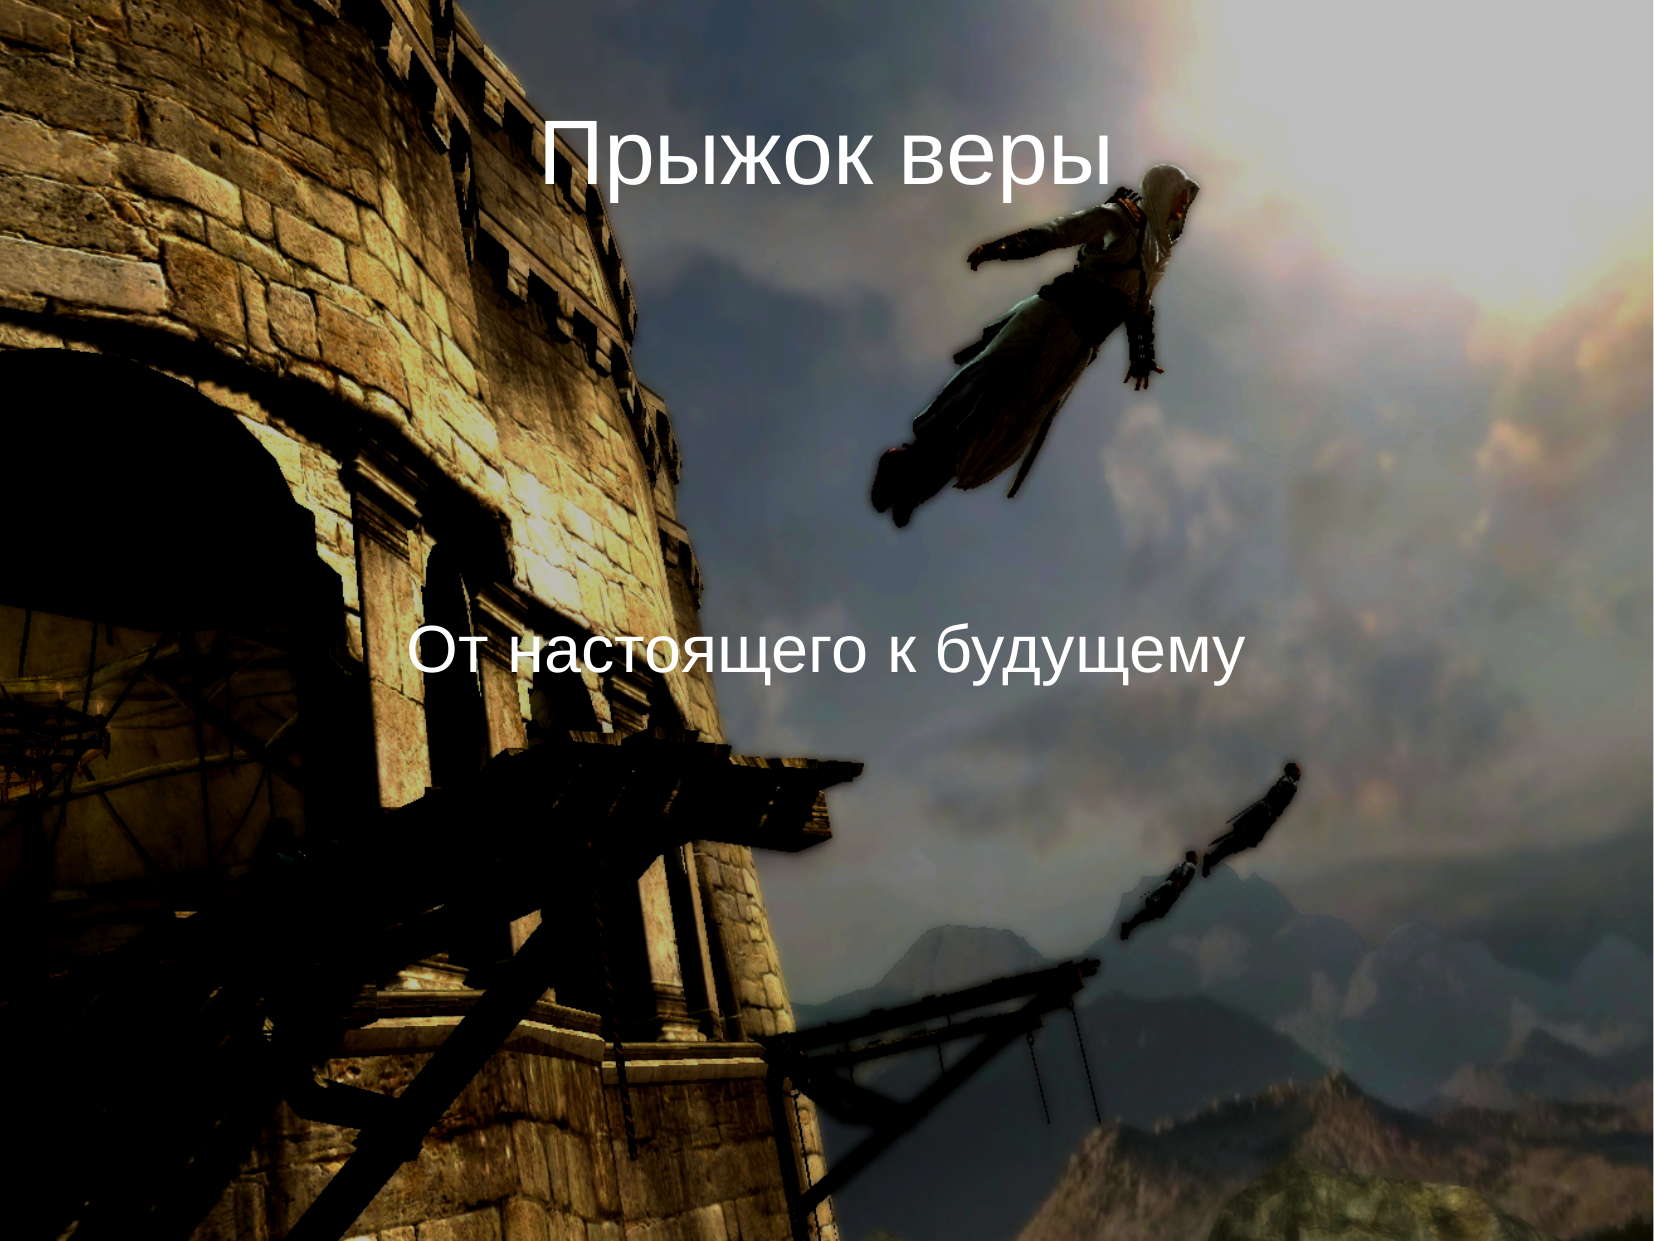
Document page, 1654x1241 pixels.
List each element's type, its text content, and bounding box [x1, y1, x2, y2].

title Прыжок веры [82, 49, 1571, 257]
subtitle От настоящего к будущему [82, 290, 1571, 1010]
picture [0, 0, 1654, 1241]
